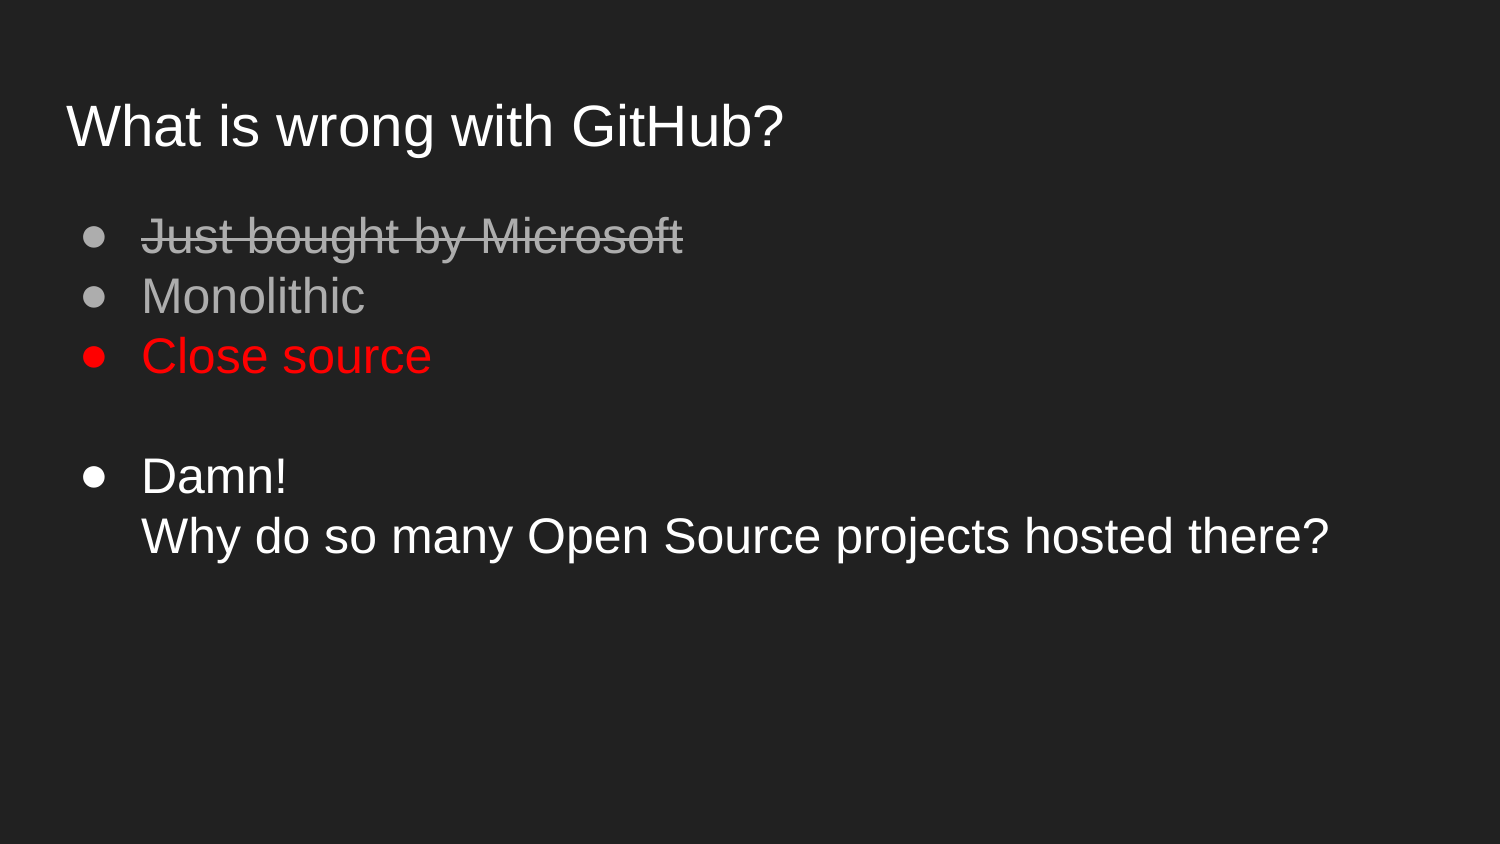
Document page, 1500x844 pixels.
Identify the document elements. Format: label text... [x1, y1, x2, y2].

list Just bought by Microsoft Monolithic Close source Damn! Why do so many Open Source projects hosted there? [51, 189, 1449, 750]
title What is wrong with GitHub? [51, 72, 1449, 167]
